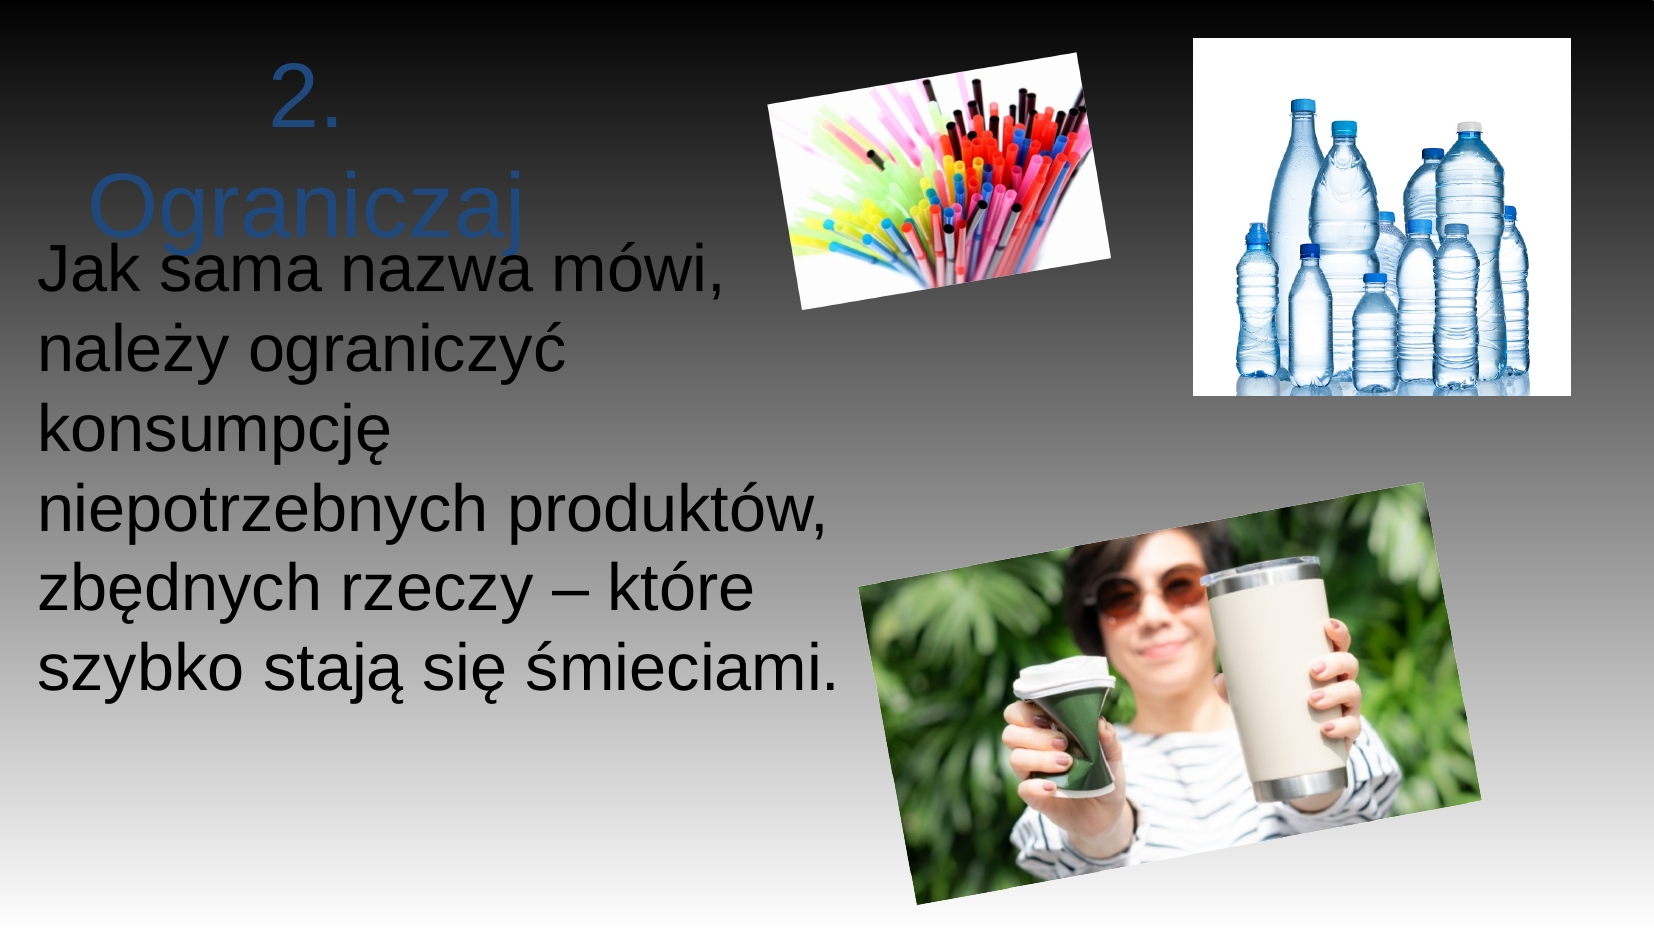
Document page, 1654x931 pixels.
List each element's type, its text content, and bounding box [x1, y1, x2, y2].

picture [767, 52, 1111, 310]
list Jak sama nazwa mówi, należy ograniczyć konsumpcję niepotrzebnych produktów, zbędnych rzeczy – które szybko stają się śmieciami. [22, 217, 861, 757]
picture [857, 481, 1482, 905]
title 2. Ograniczaj [23, 28, 591, 184]
picture [1193, 38, 1571, 396]
